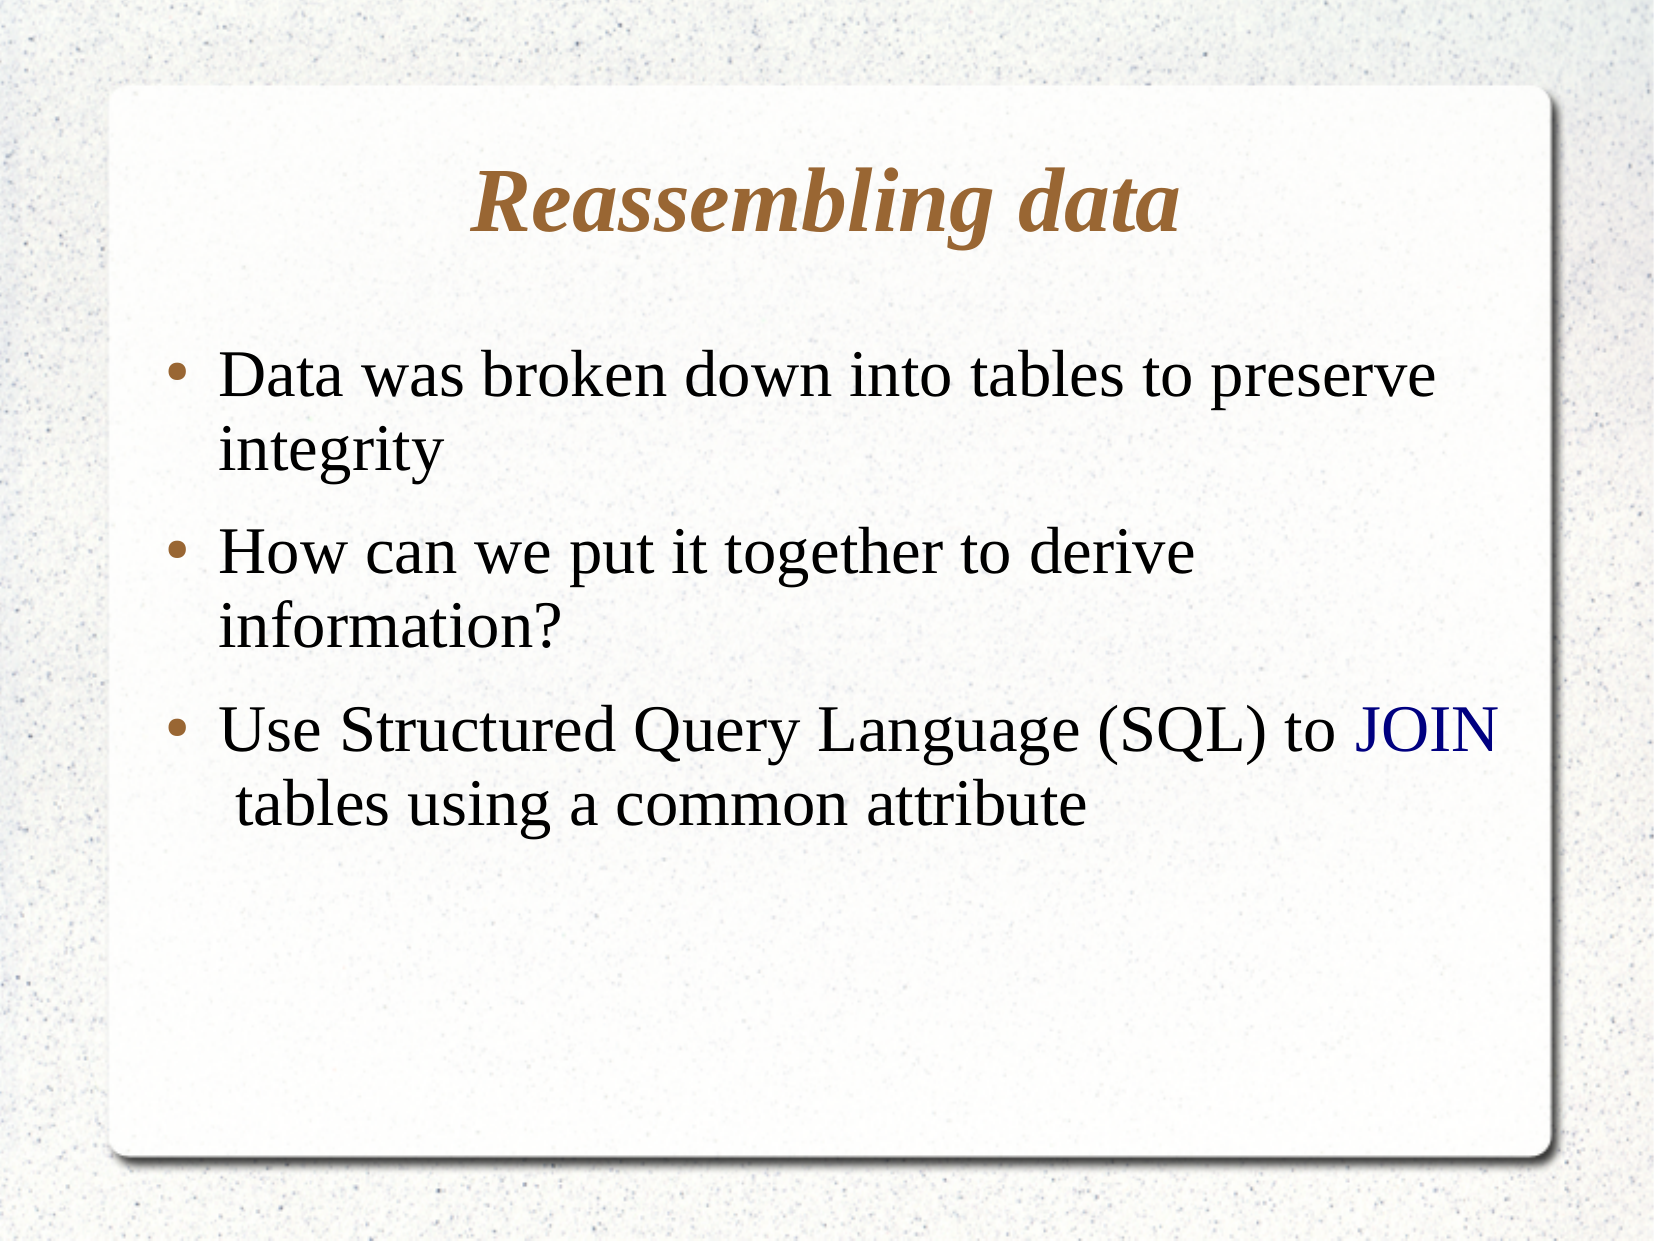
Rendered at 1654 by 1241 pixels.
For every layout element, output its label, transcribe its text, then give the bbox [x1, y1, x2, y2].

title Reassembling data [118, 96, 1536, 304]
picture [0, 0, 1654, 1241]
list Data was broken down into tables to preserve integrity How can we put it together to derive information? Use Structured Query Language (SQL) to JOIN tables using a common attribute [147, 336, 1506, 1156]
